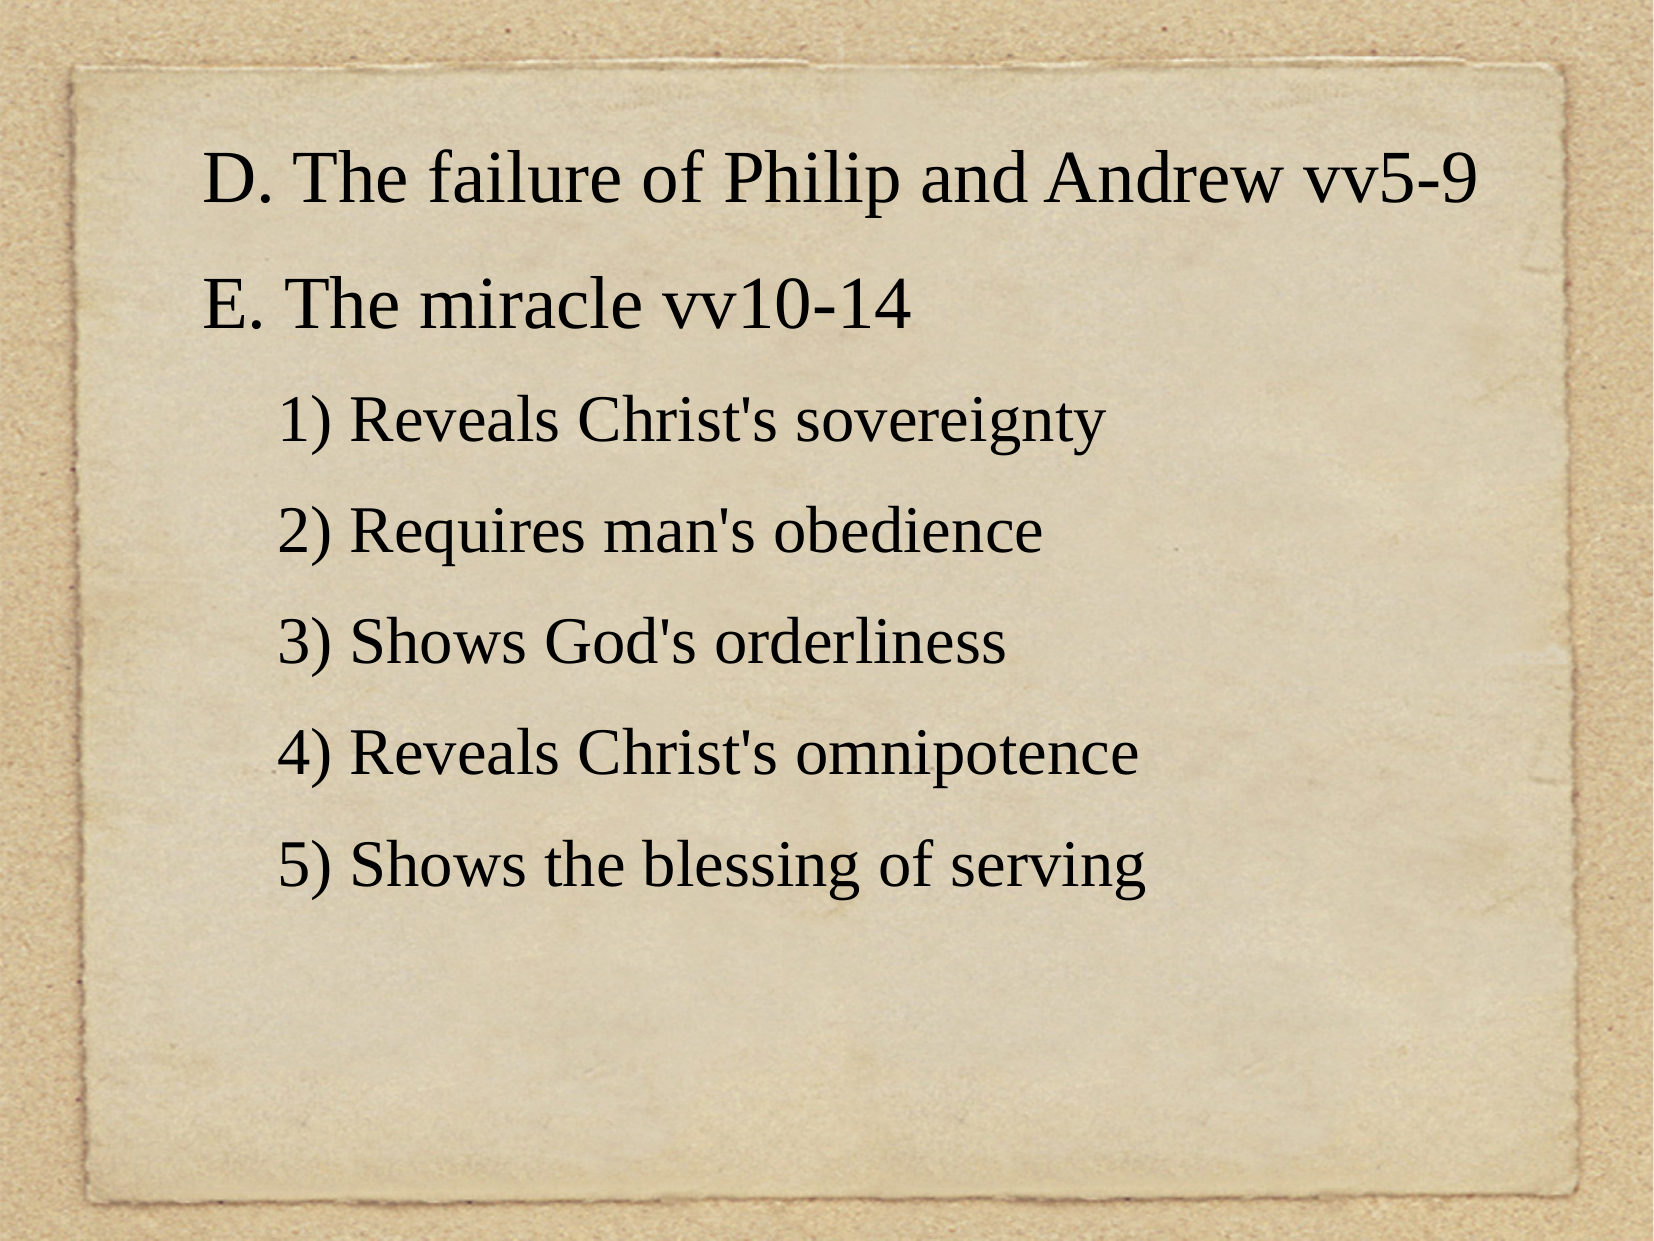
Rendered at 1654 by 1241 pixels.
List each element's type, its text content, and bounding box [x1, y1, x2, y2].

text_box D. The failure of Philip and Andrew vv5-9 E. The miracle vv10-14 1) Reveals Christ's sovereignty 2) Requires man's obedience 3) Shows God's orderliness 4) Reveals Christ's omnipotence 5) Shows the blessing of serving [112, 75, 1538, 1201]
picture [0, 0, 1654, 1241]
